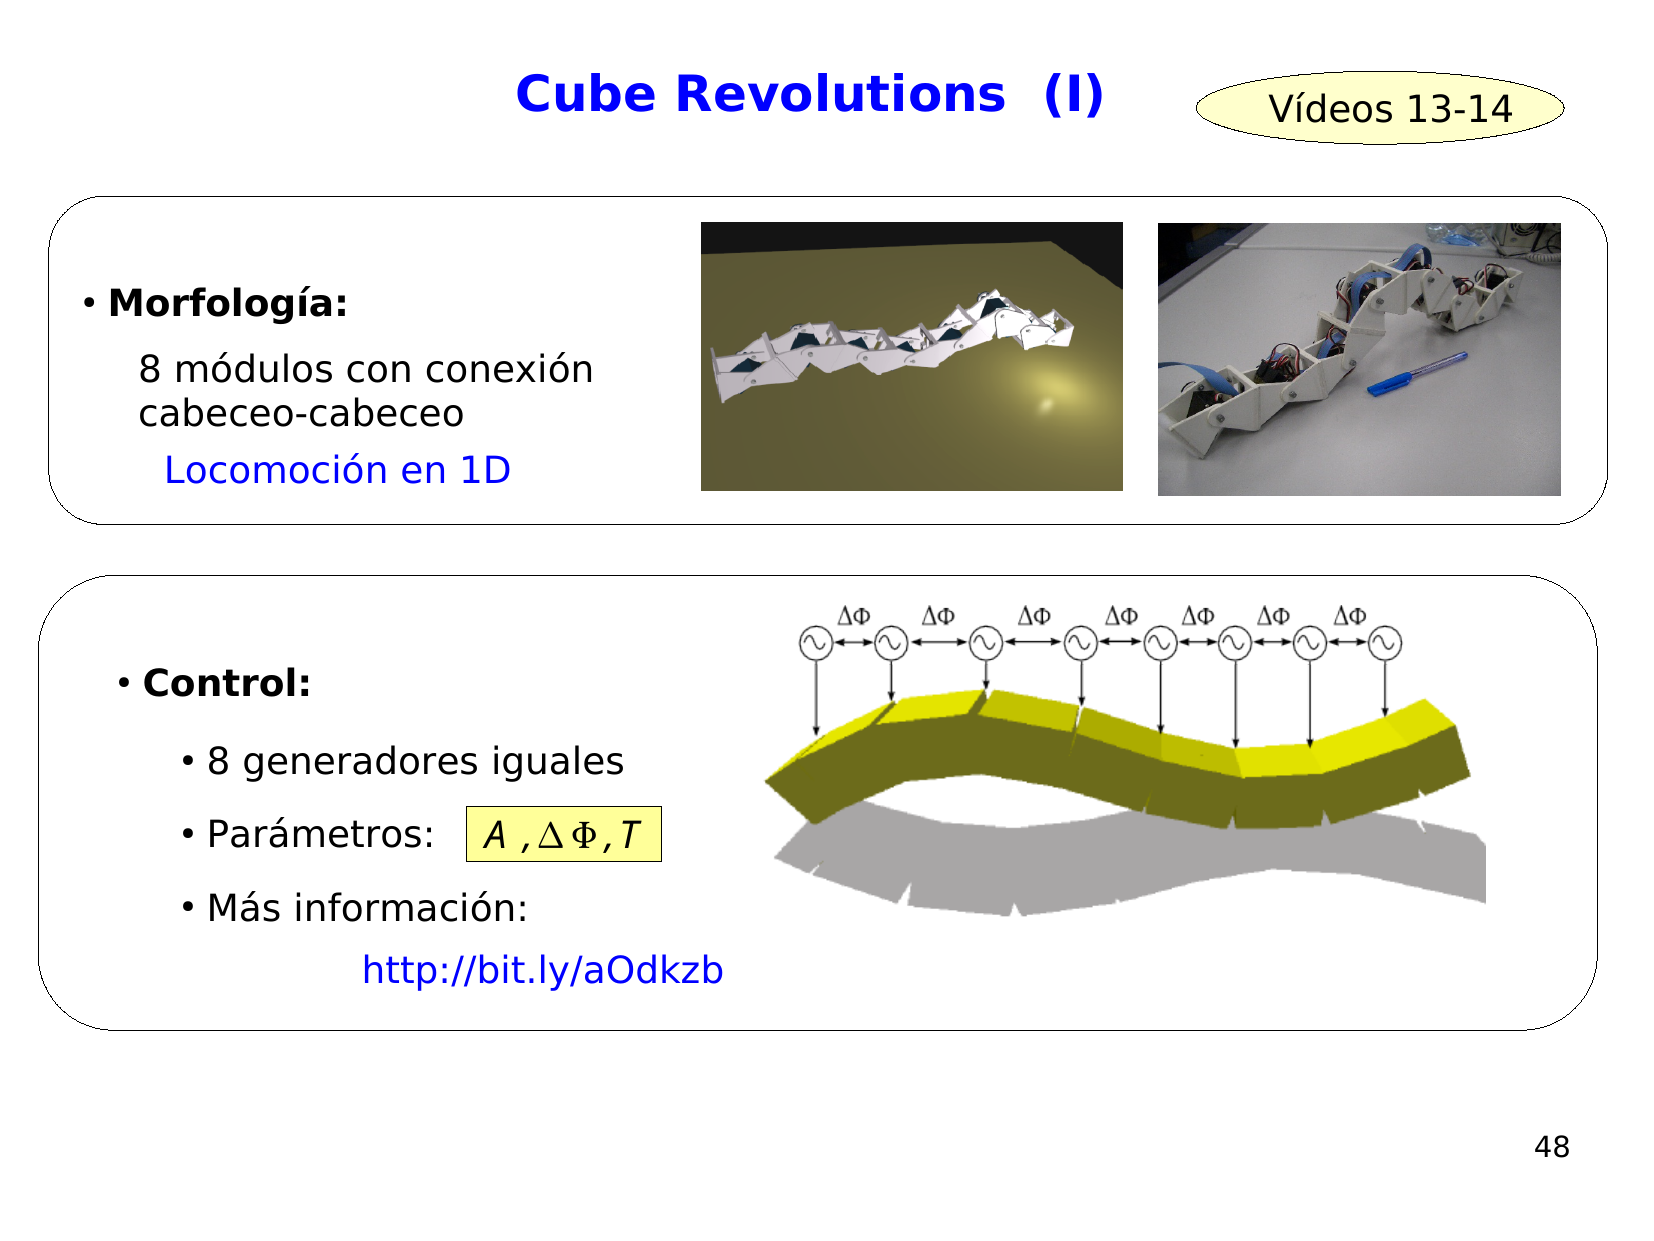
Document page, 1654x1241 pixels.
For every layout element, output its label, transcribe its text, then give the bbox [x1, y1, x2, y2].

chart [475, 812, 652, 861]
text_box [1530, 86, 1565, 129]
text_box Cube Revolutions (I) [500, 57, 1122, 131]
text_box [1196, 81, 1253, 135]
text_box Morfología: [67, 274, 378, 333]
text_box [1286, 139, 1475, 145]
picture [749, 605, 1486, 924]
text_box Locomoción en 1D [149, 441, 528, 501]
text_box http://bit.ly/aOdkzb [346, 941, 740, 1000]
text_box 8 generadores iguales Parámetros: Más información: [166, 732, 709, 938]
text_box Control: [102, 654, 328, 713]
text_box [1266, 71, 1494, 79]
picture [1158, 223, 1561, 496]
text_box [466, 806, 662, 862]
picture [701, 222, 1123, 492]
text_box 8 módulos con conexión cabeceo-cabeceo [123, 340, 666, 443]
text_box Vídeos 13-14 [1253, 79, 1530, 139]
